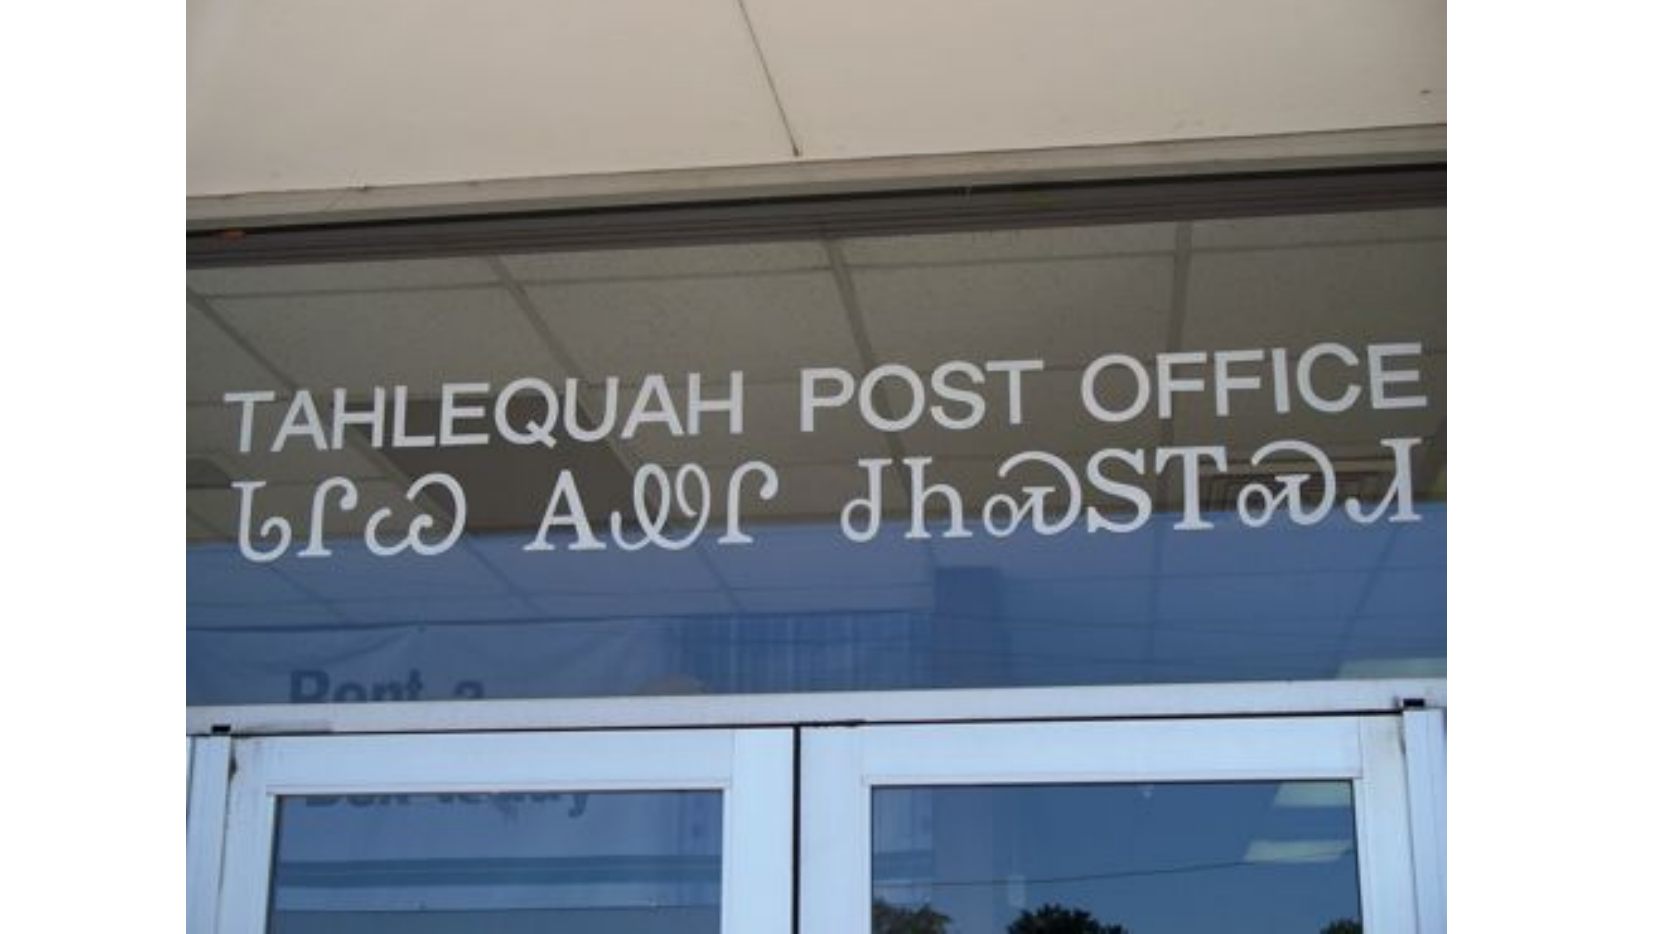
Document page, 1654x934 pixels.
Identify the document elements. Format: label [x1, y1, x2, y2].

picture [186, 0, 1447, 934]
